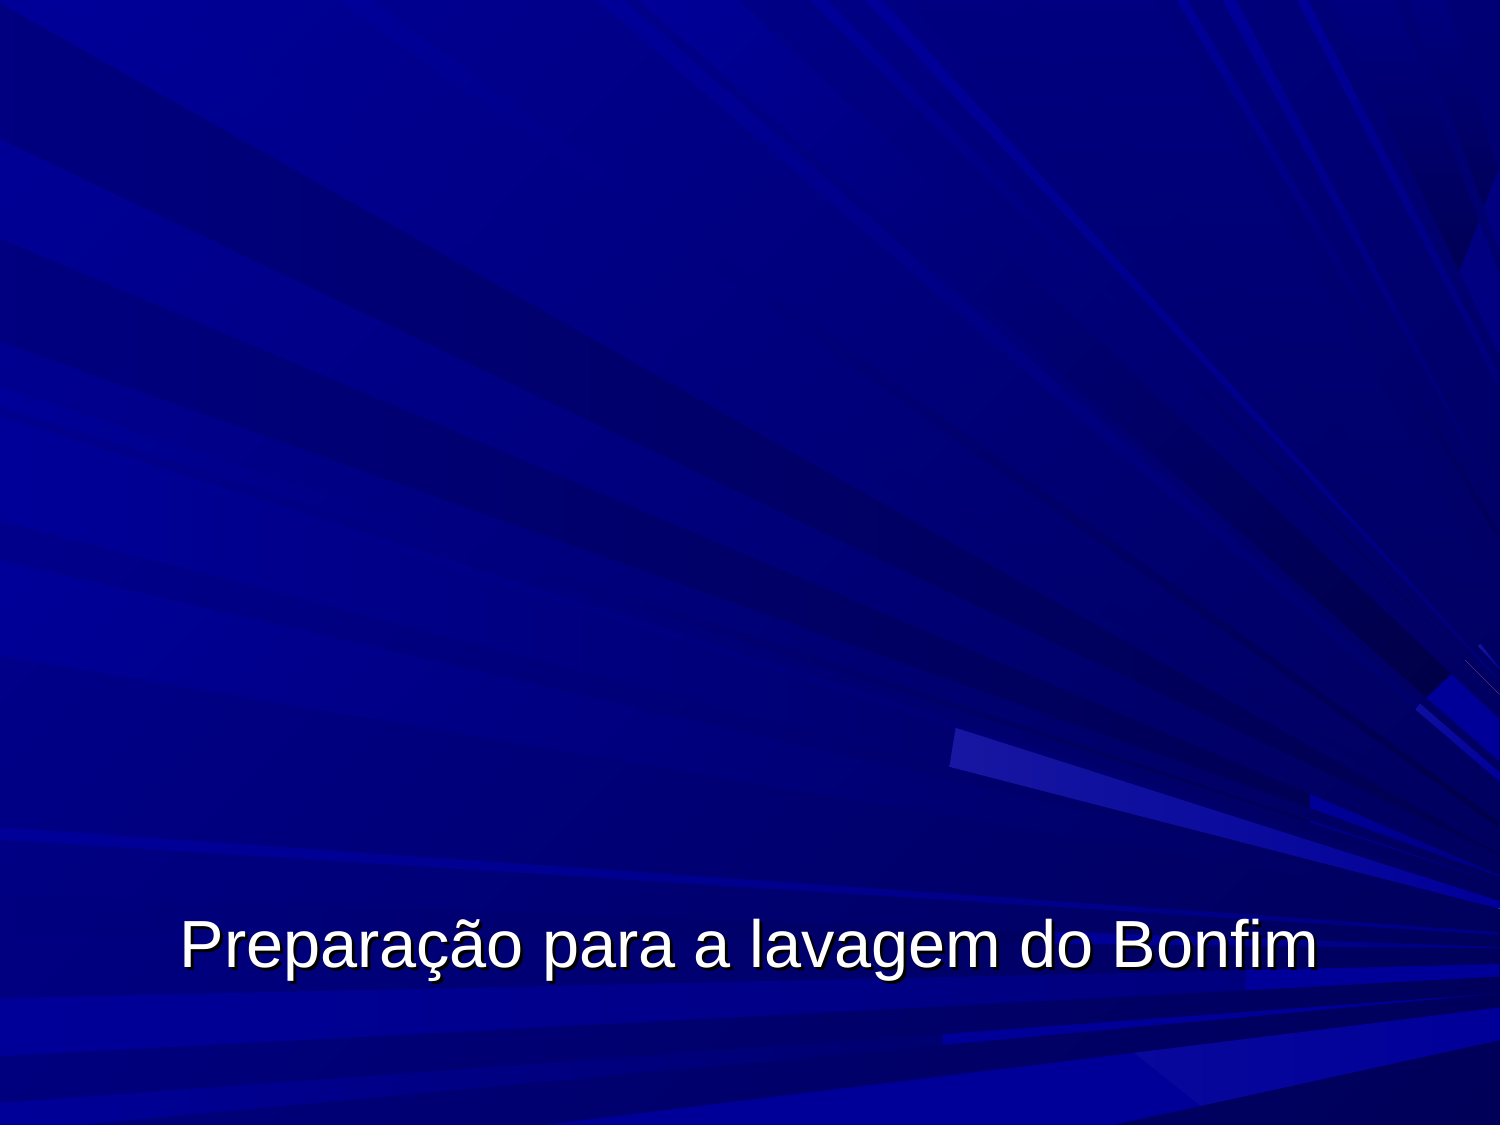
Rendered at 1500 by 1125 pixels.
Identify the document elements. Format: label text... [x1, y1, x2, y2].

list Preparação para a lavagem do Bonfim [0, 893, 1500, 1094]
